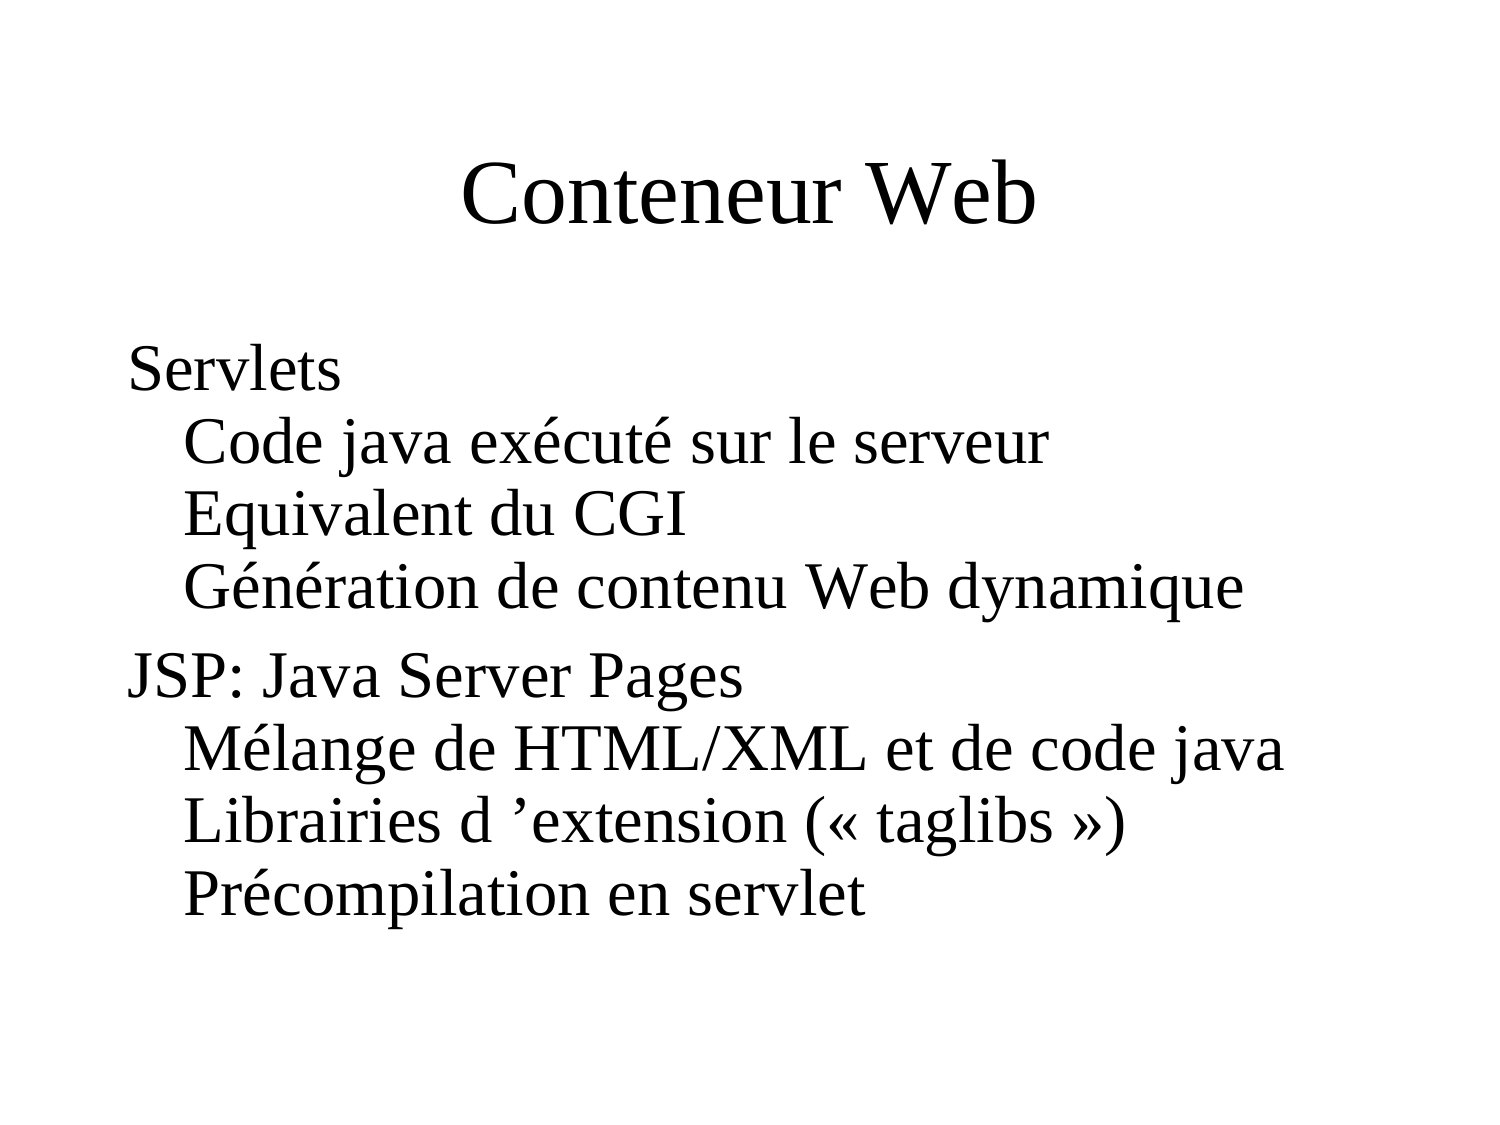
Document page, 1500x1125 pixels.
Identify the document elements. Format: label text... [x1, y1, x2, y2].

list Servlets Code java exécuté sur le serveur Equivalent du CGI Génération de contenu Web dynamique JSP: Java Server Pages Mélange de HTML/XML et de code java Librairies d ’extension (« taglibs ») Précompilation en servlet [112, 324, 1388, 1008]
title Conteneur Web [112, 99, 1388, 288]
